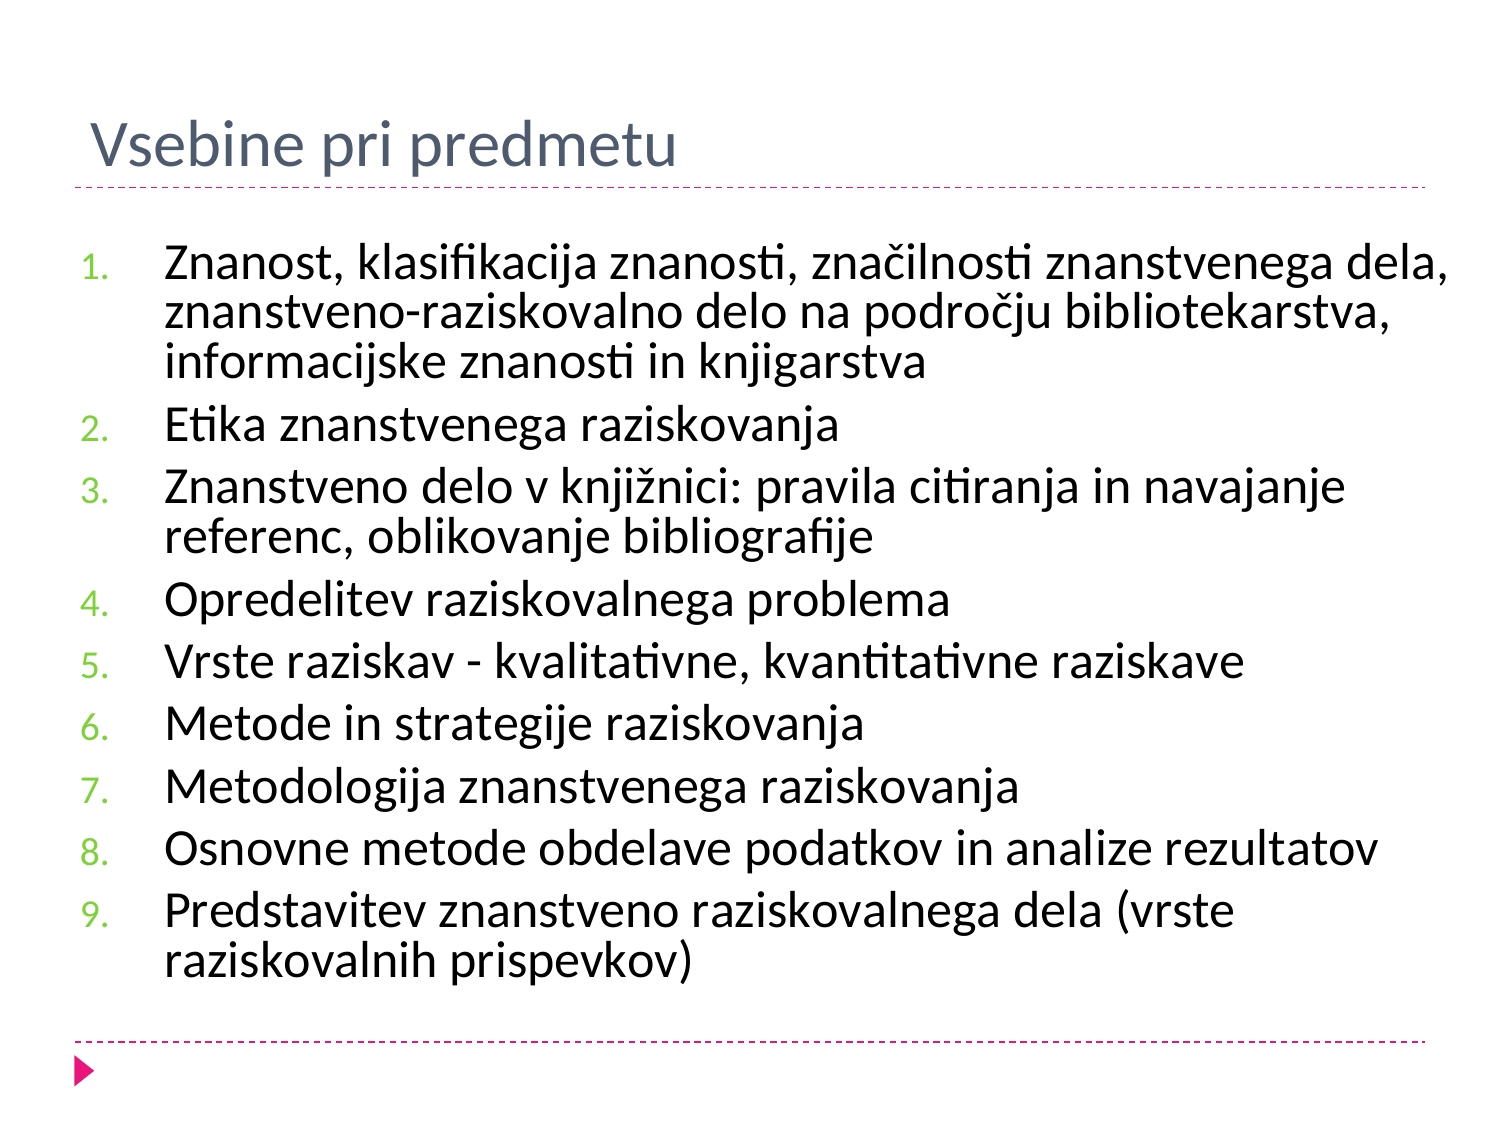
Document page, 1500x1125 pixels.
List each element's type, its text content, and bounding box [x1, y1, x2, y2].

title Vsebine pri predmetu [75, 24, 1426, 188]
list Znanost, klasifikacija znanosti, značilnosti znanstvenega dela, znanstveno-raziskovalno delo na področju bibliotekarstva, informacijske znanosti in knjigarstva Etika znanstvenega raziskovanja Znanstveno delo v knjižnici: pravila citiranja in navajanje referenc, oblikovanje bibliografije Opredelitev raziskovalnega problema Vrste raziskav - kvalitativne, kvantitativne raziskave Metode in strategije raziskovanja Metodologija znanstvenega raziskovanja Osnovne metode obdelave podatkov in analize rezultatov Predstavitev znanstveno raziskovalnega dela (vrste raziskovalnih prispevkov) [64, 231, 1471, 1125]
